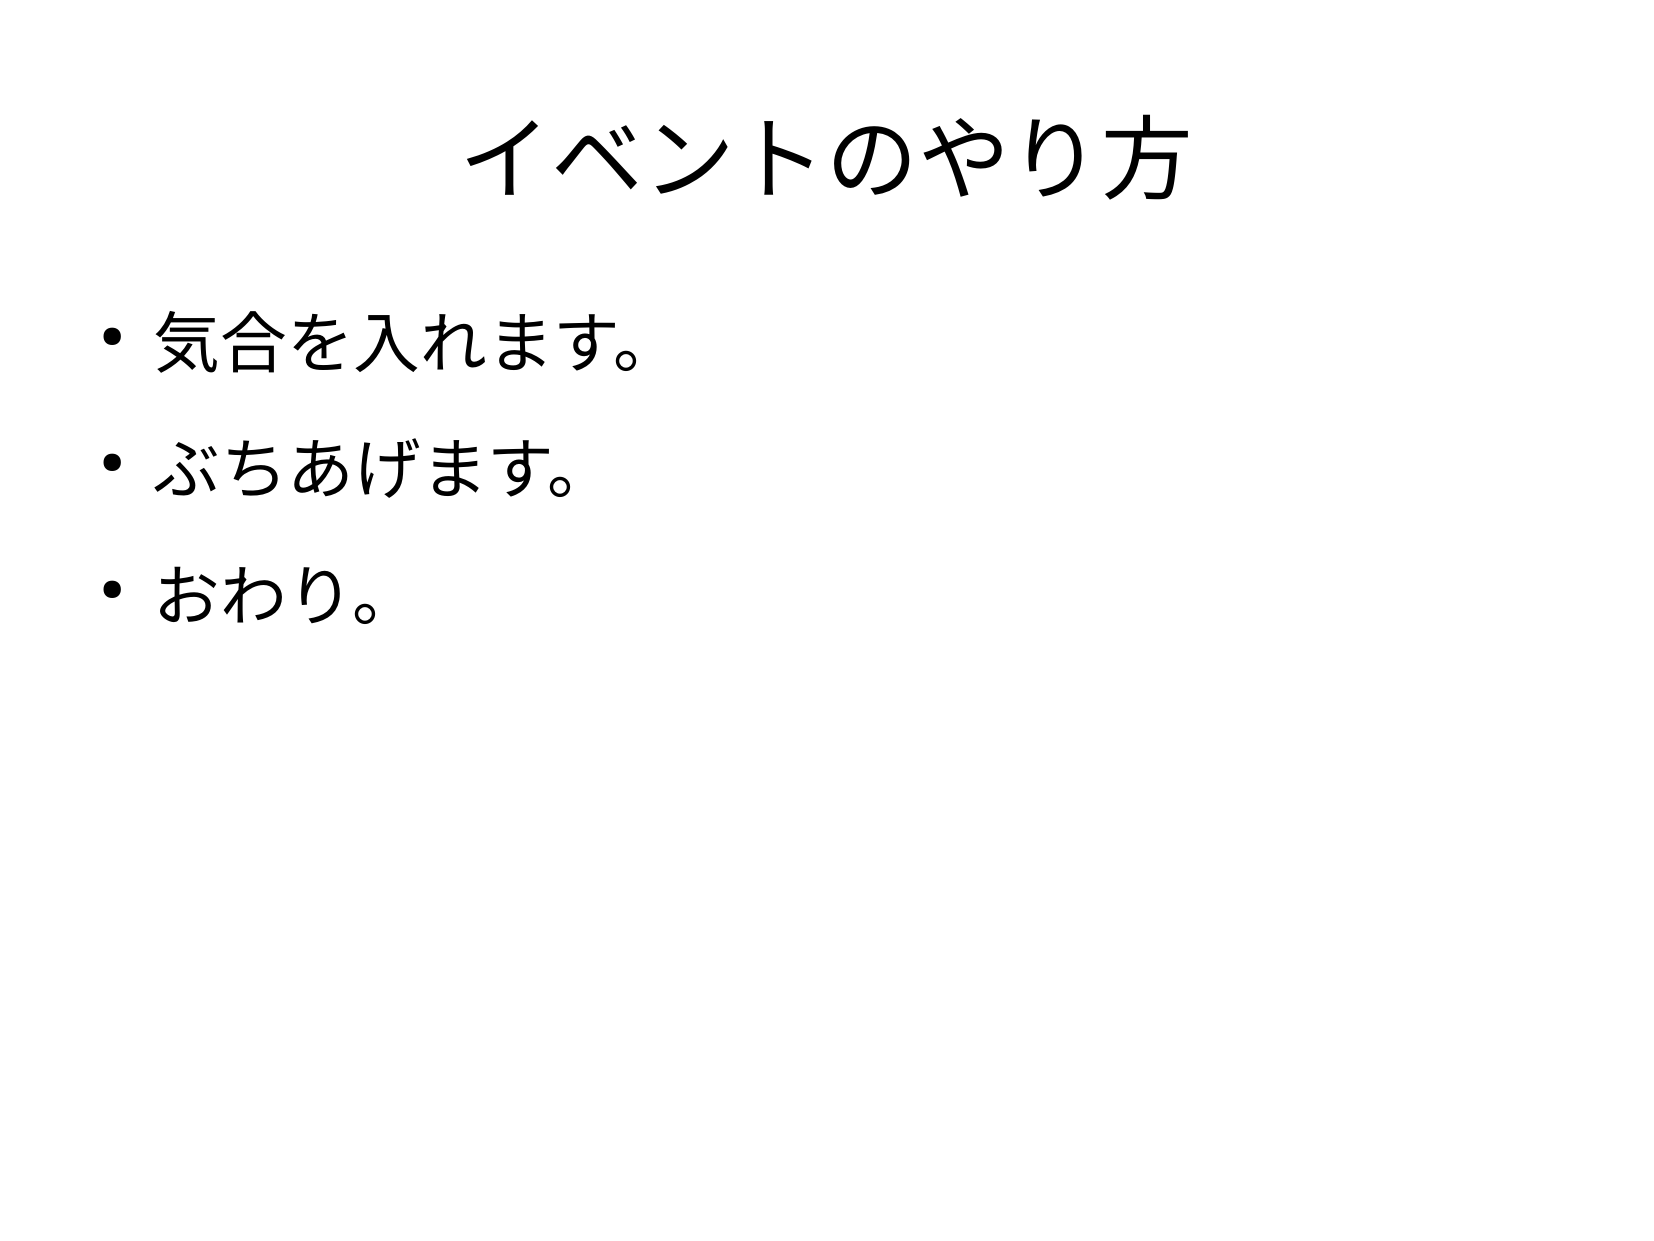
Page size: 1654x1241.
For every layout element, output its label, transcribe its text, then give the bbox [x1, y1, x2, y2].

list 気合を入れます。 ぶちあげます。 おわり。 [82, 290, 1571, 1109]
title イベントのやり方 [82, 49, 1571, 257]
